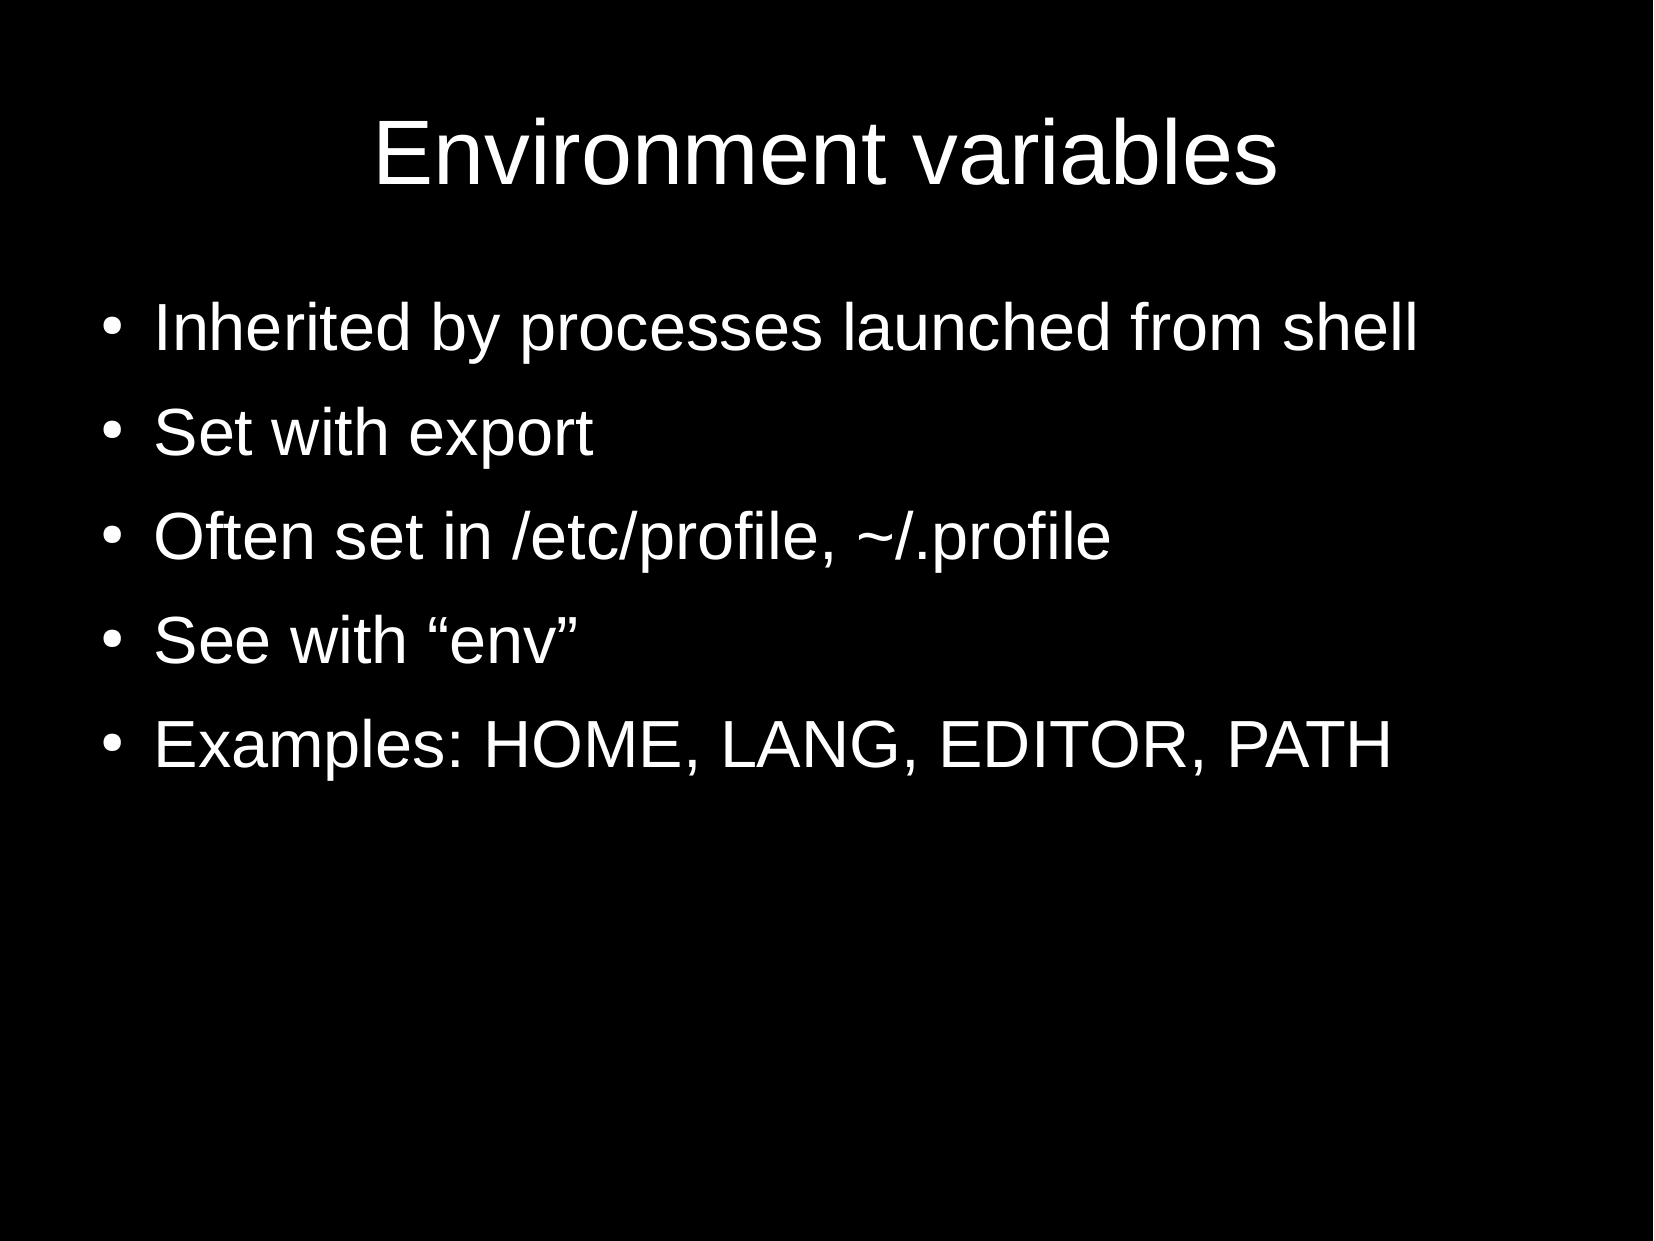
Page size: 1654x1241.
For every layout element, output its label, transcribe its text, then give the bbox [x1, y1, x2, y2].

title Environment variables [82, 49, 1571, 257]
list Inherited by processes launched from shell Set with export Often set in /etc/profile, ~/.profile See with “env” Examples: HOME, LANG, EDITOR, PATH [82, 290, 1538, 1010]
